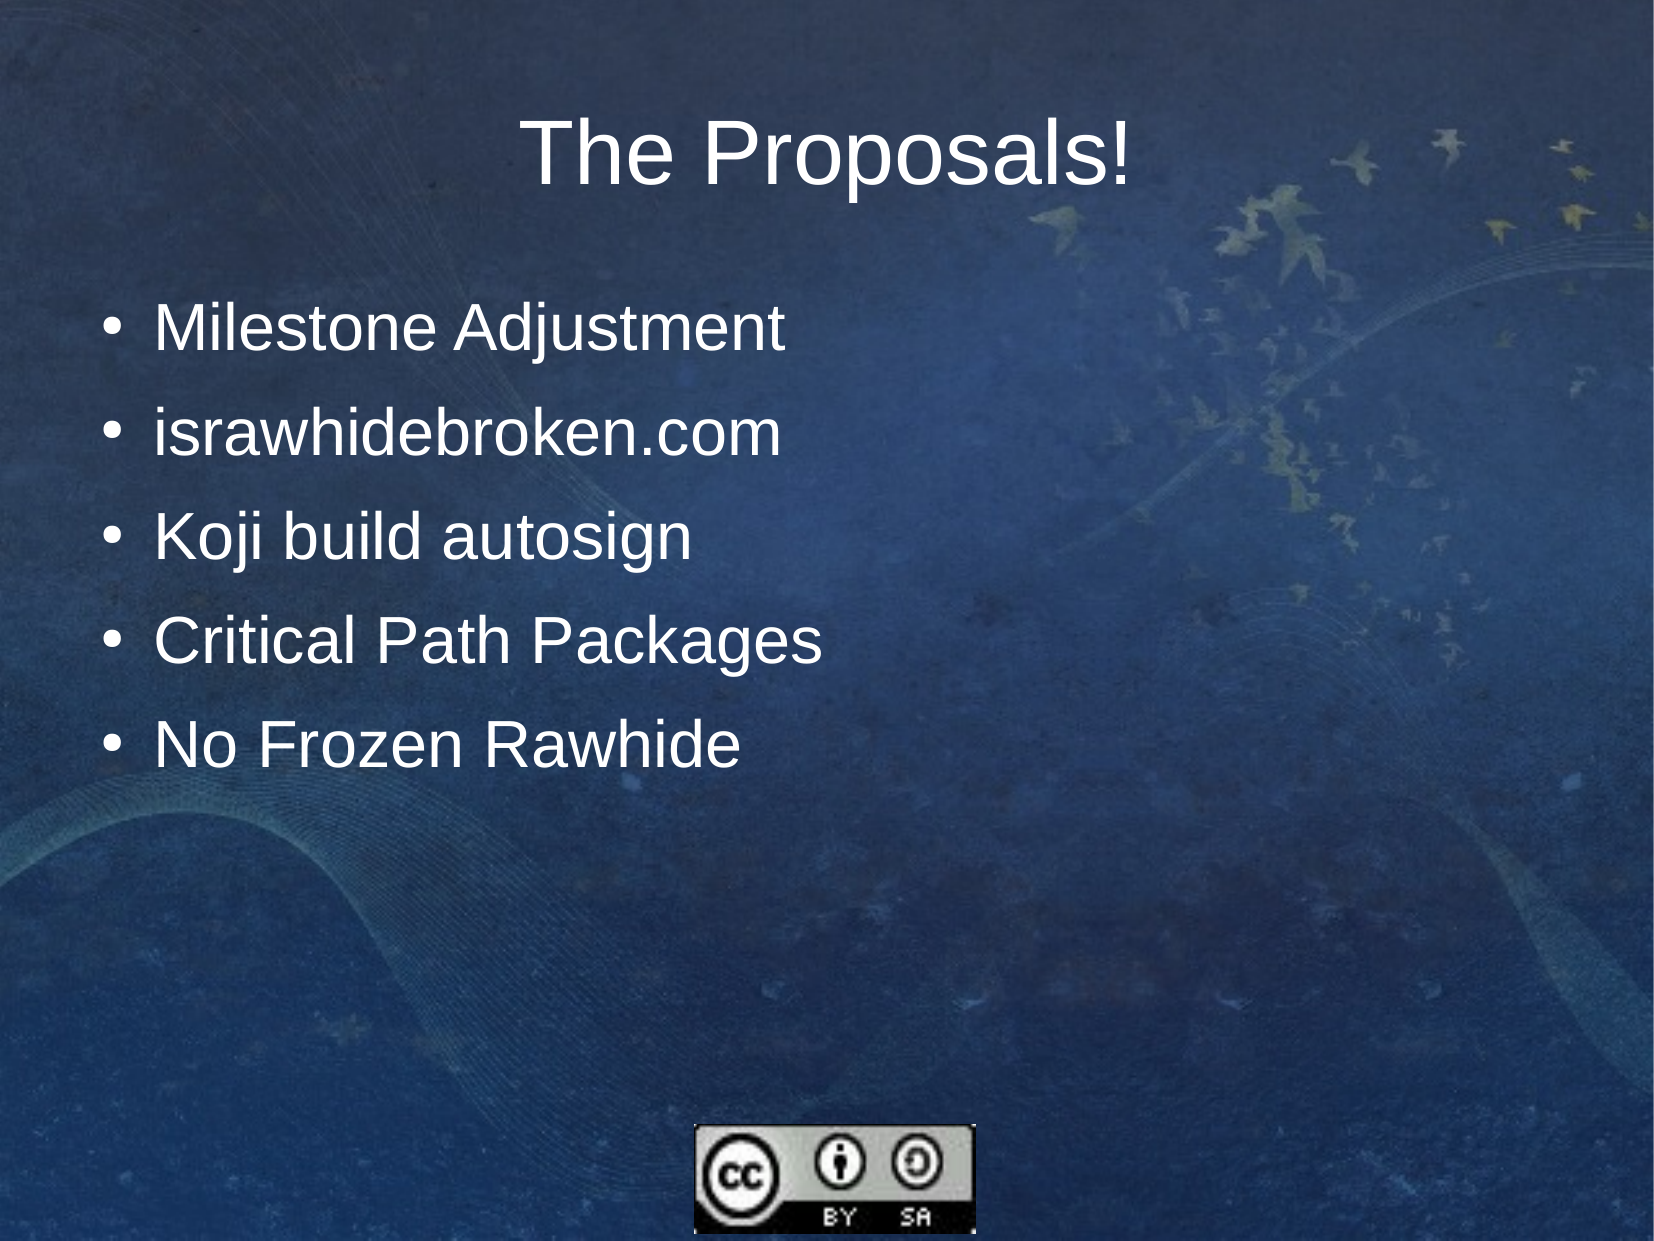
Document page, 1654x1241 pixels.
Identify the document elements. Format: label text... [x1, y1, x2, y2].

picture [0, 0, 1654, 1241]
list Milestone Adjustment israwhidebroken.com Koji build autosign Critical Path Packages No Frozen Rawhide [82, 290, 1571, 1094]
title The Proposals! [82, 56, 1571, 250]
